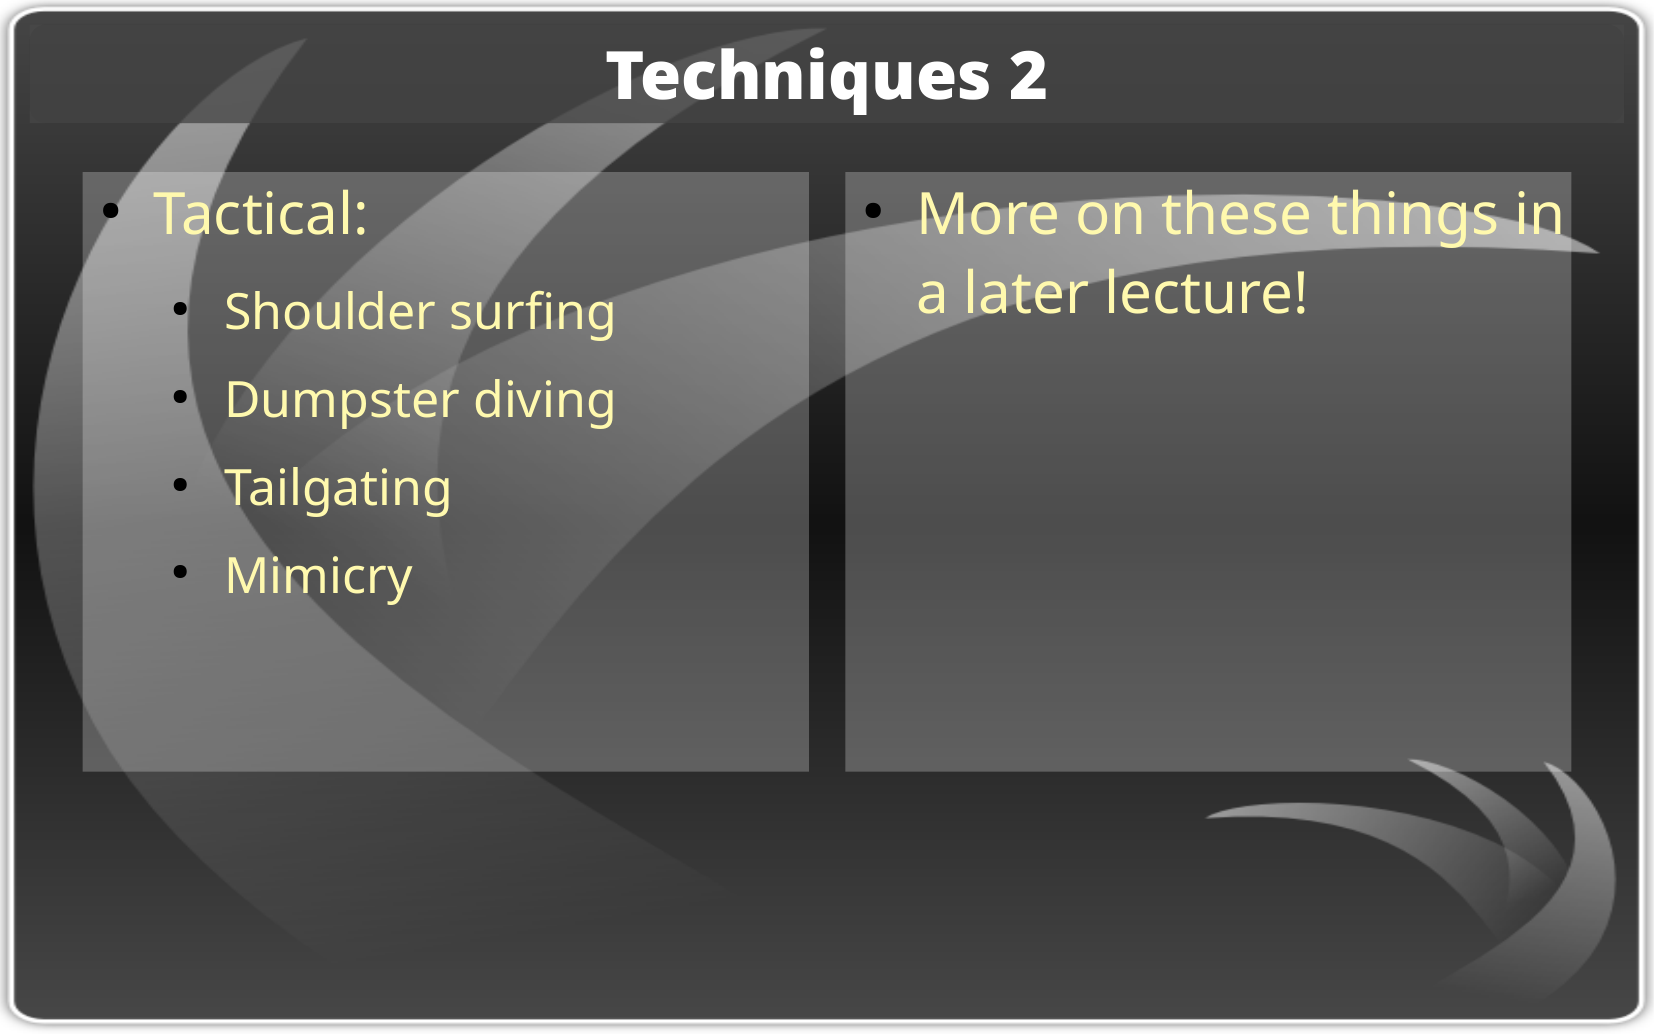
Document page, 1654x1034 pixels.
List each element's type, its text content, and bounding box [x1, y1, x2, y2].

list Tactical: Shoulder surfing Dumpster diving Tailgating Mimicry [82, 172, 809, 772]
list More on these things in a later lecture! [845, 172, 1572, 772]
title Techniques 2 [29, 24, 1625, 124]
picture [0, 0, 1654, 1034]
